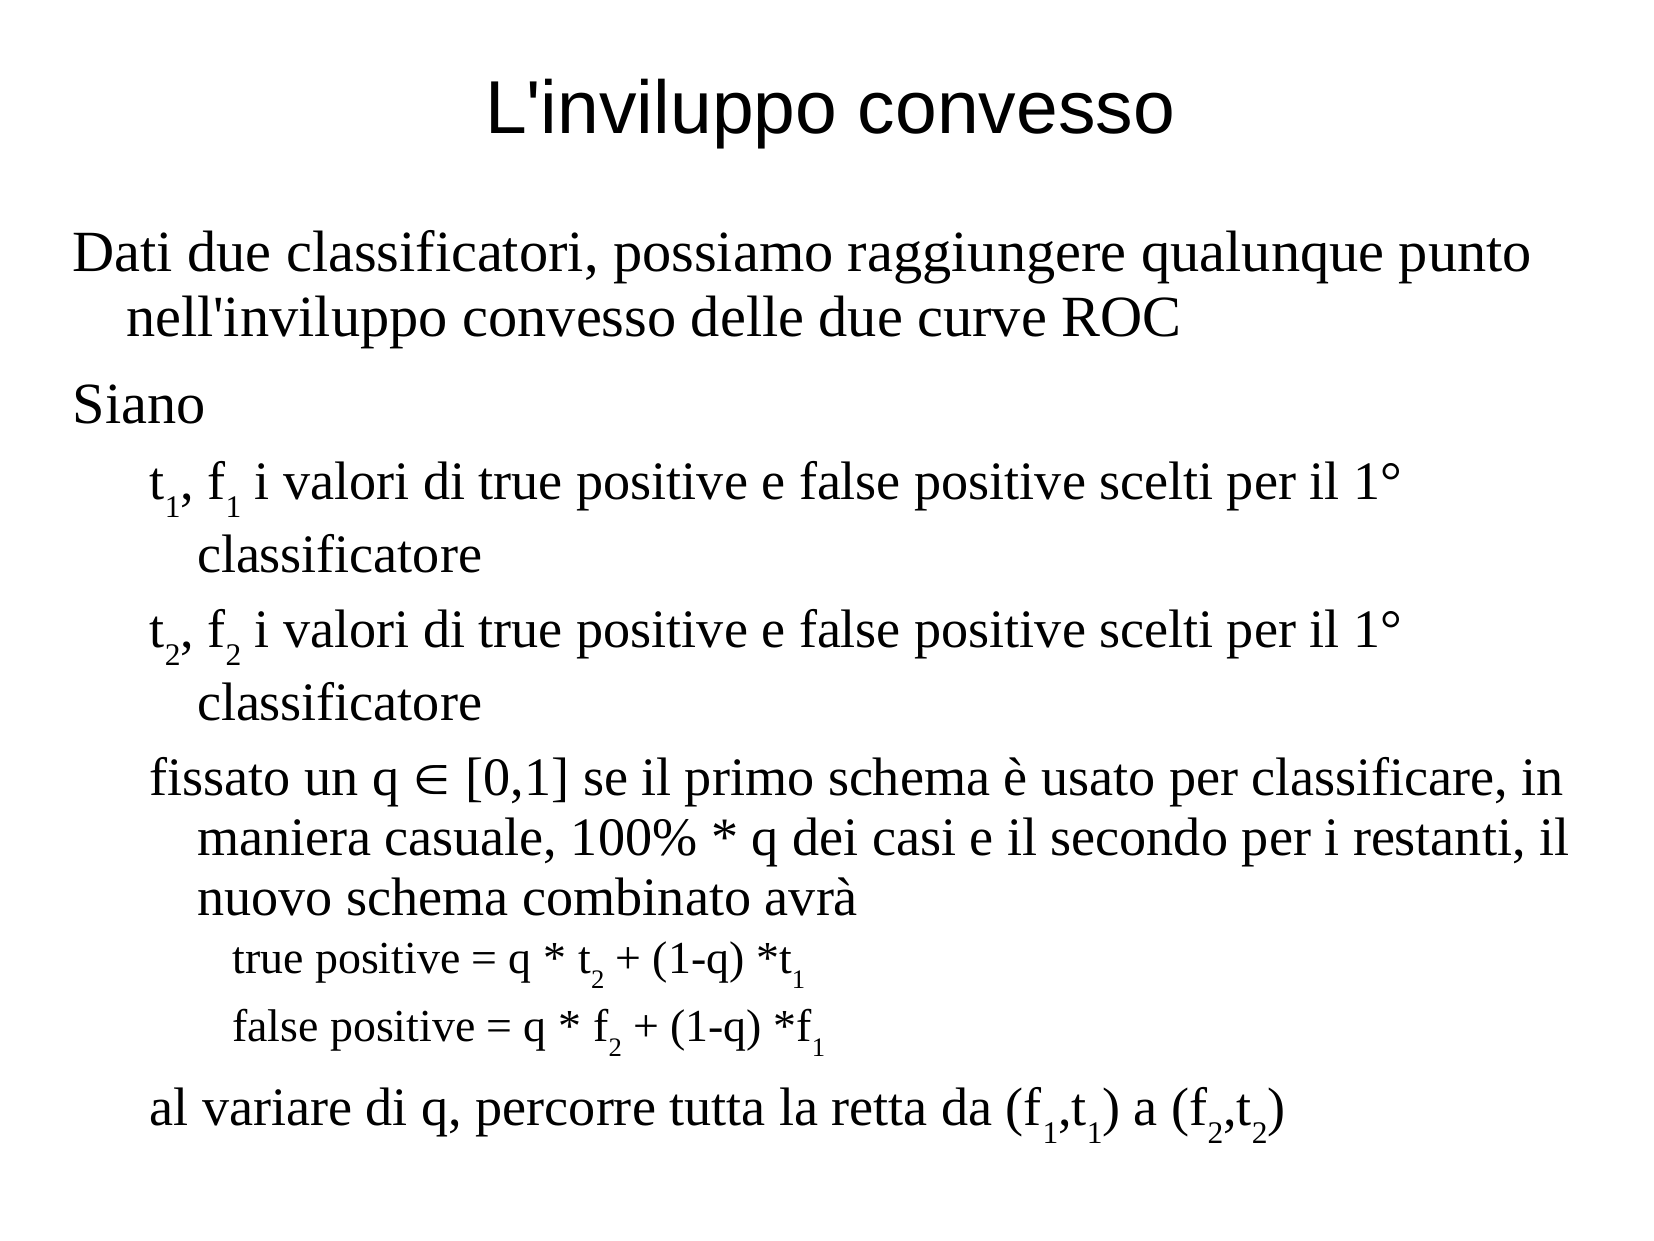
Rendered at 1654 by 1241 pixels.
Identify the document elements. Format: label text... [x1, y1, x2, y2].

list Dati due classificatori, possiamo raggiungere qualunque punto nell'inviluppo convesso delle due curve ROC Siano t1, f1 i valori di true positive e false positive scelti per il 1° classificatore t2, f2 i valori di true positive e false positive scelti per il 1° classificatore fissato un q  [0,1] se il primo schema è usato per classificare, in maniera casuale, 100% * q dei casi e il secondo per i restanti, il nuovo schema combinato avrà true positive = q * t2 + (1-q) *t1 false positive = q * f2 + (1-q) *f1 al variare di q, percorre tutta la retta da (f1,t1) a (f2,t2) [55, 219, 1605, 1179]
title L'inviluppo convesso [52, 42, 1608, 173]
